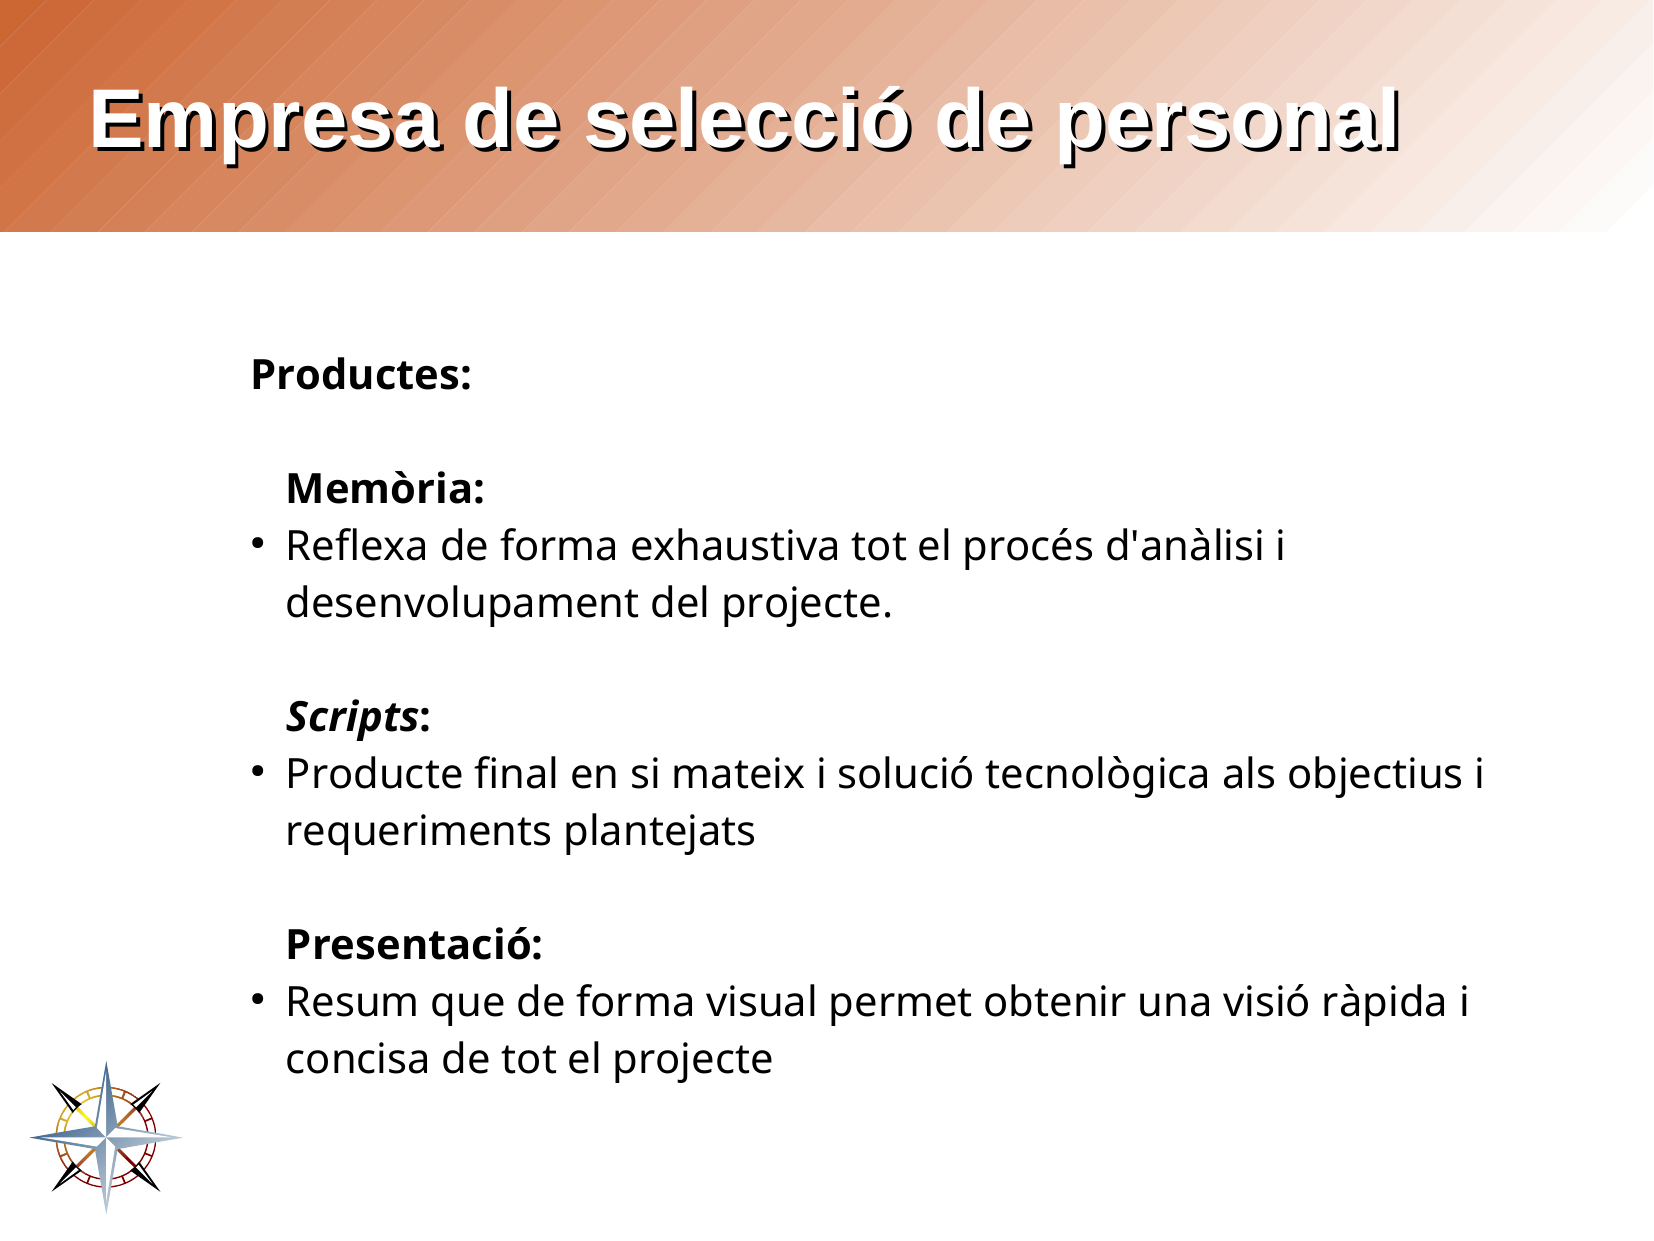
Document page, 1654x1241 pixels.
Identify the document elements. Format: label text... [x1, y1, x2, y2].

title Empresa de selecció de personal [88, 0, 1625, 238]
text_box Productes: Memòria: Reflexa de forma exhaustiva tot el procés d'anàlisi i desenvolupament del projecte. Scripts: Producte final en si mateix i solució tecnològica als objectius i requeriments plantejats Presentació: Resum que de forma visual permet obtenir una visió ràpida i concisa de tot el projecte [250, 356, 1625, 1211]
